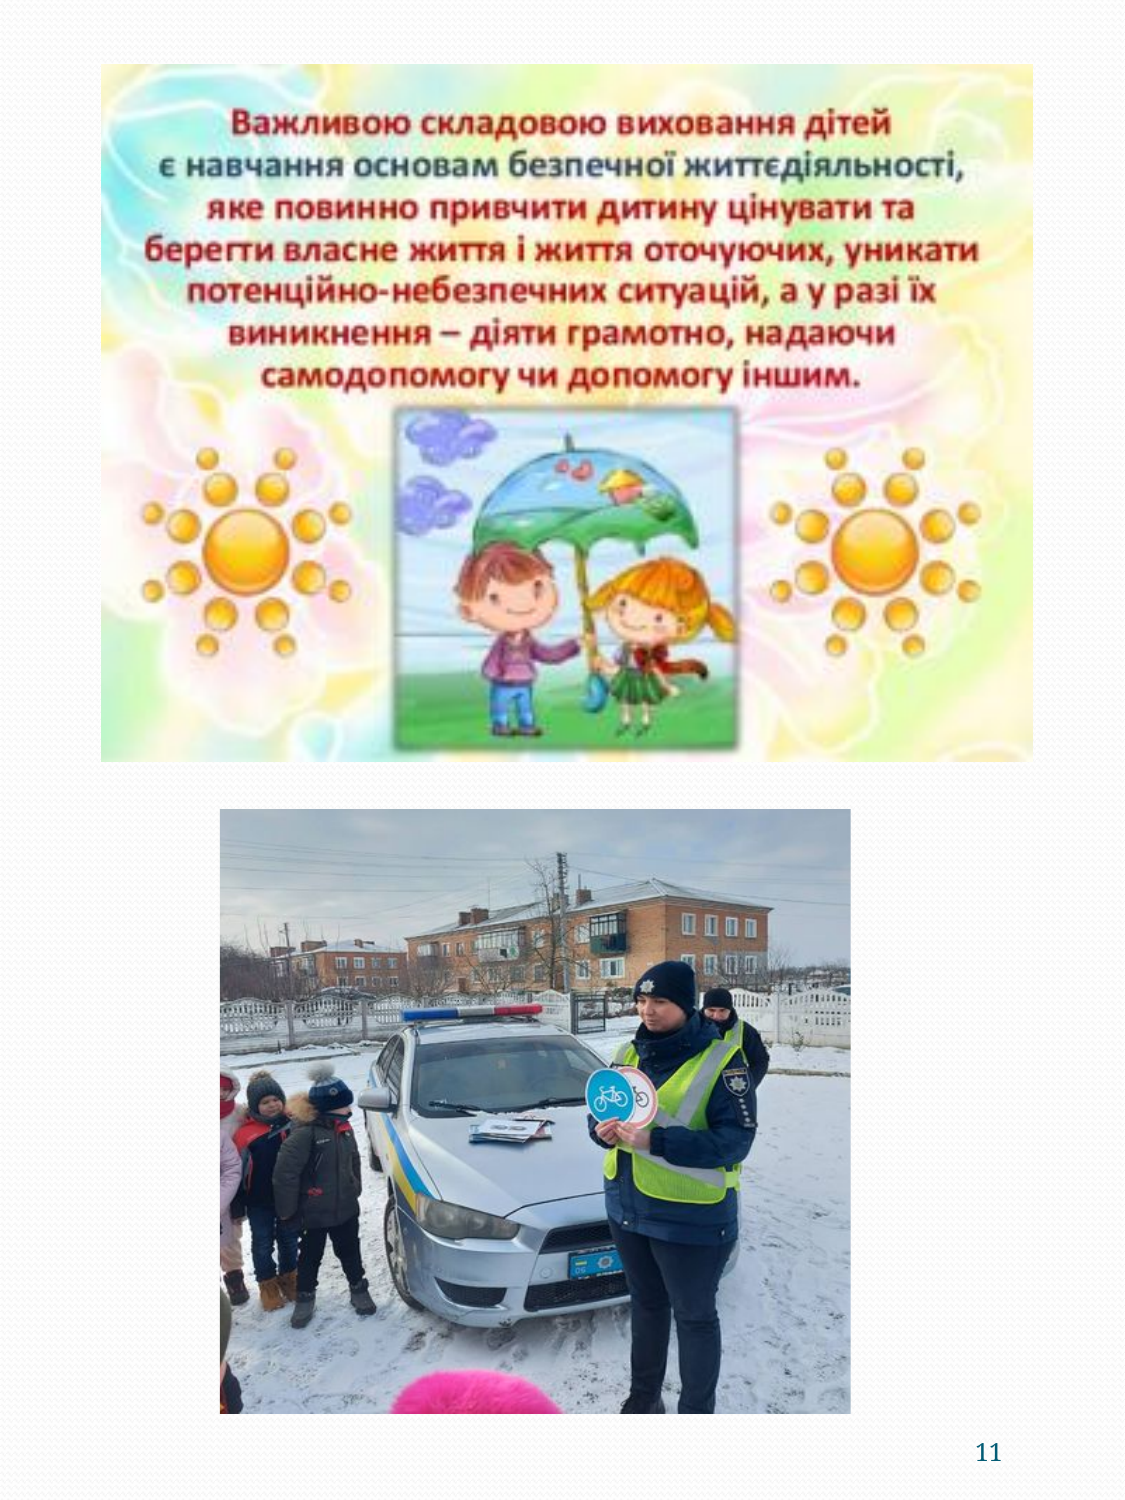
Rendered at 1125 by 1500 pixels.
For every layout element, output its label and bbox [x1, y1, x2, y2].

picture [101, 64, 1033, 762]
picture [219, 809, 851, 1414]
text_box [975, 1390, 1069, 1471]
